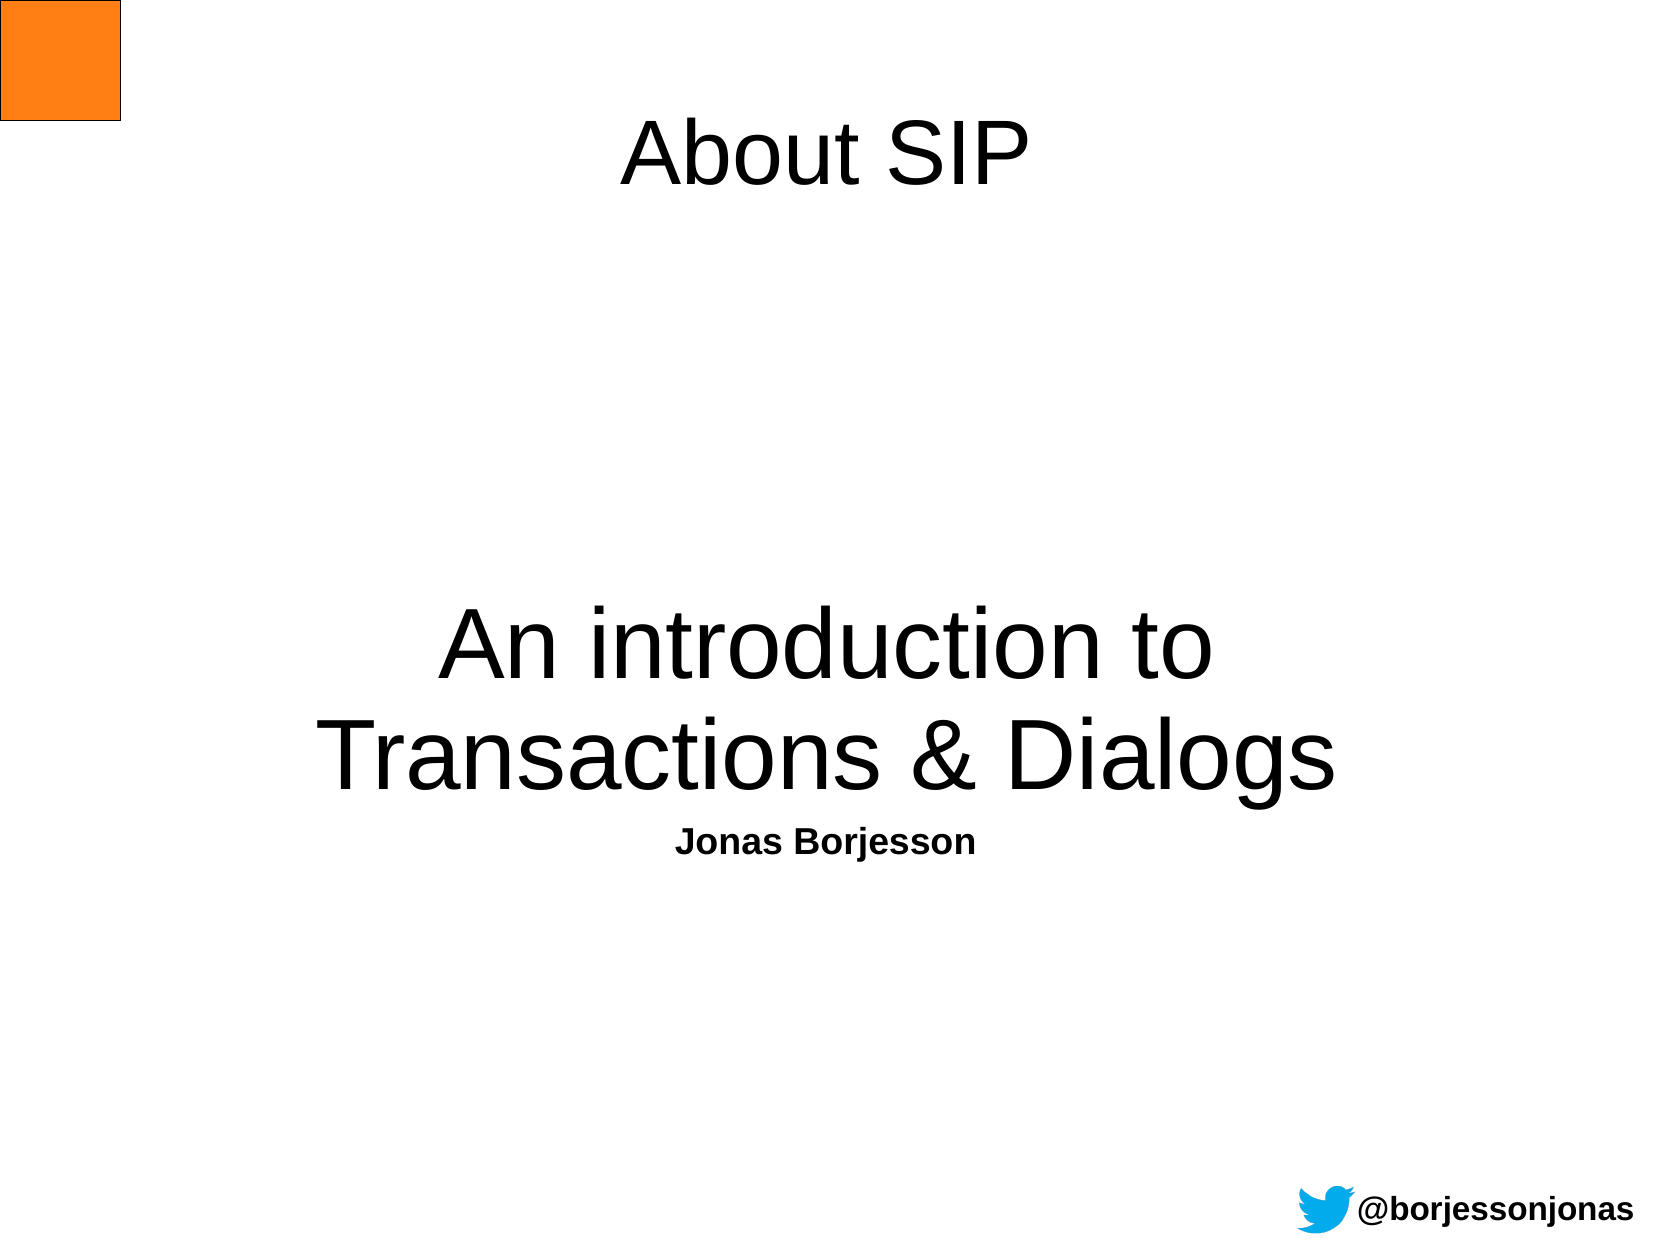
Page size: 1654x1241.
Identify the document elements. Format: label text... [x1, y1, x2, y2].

subtitle An introduction to Transactions & Dialogs [82, 290, 1571, 1109]
title About SIP [82, 49, 1571, 257]
picture [1277, 1160, 1375, 1241]
text_box Jonas Borjesson [660, 813, 992, 871]
